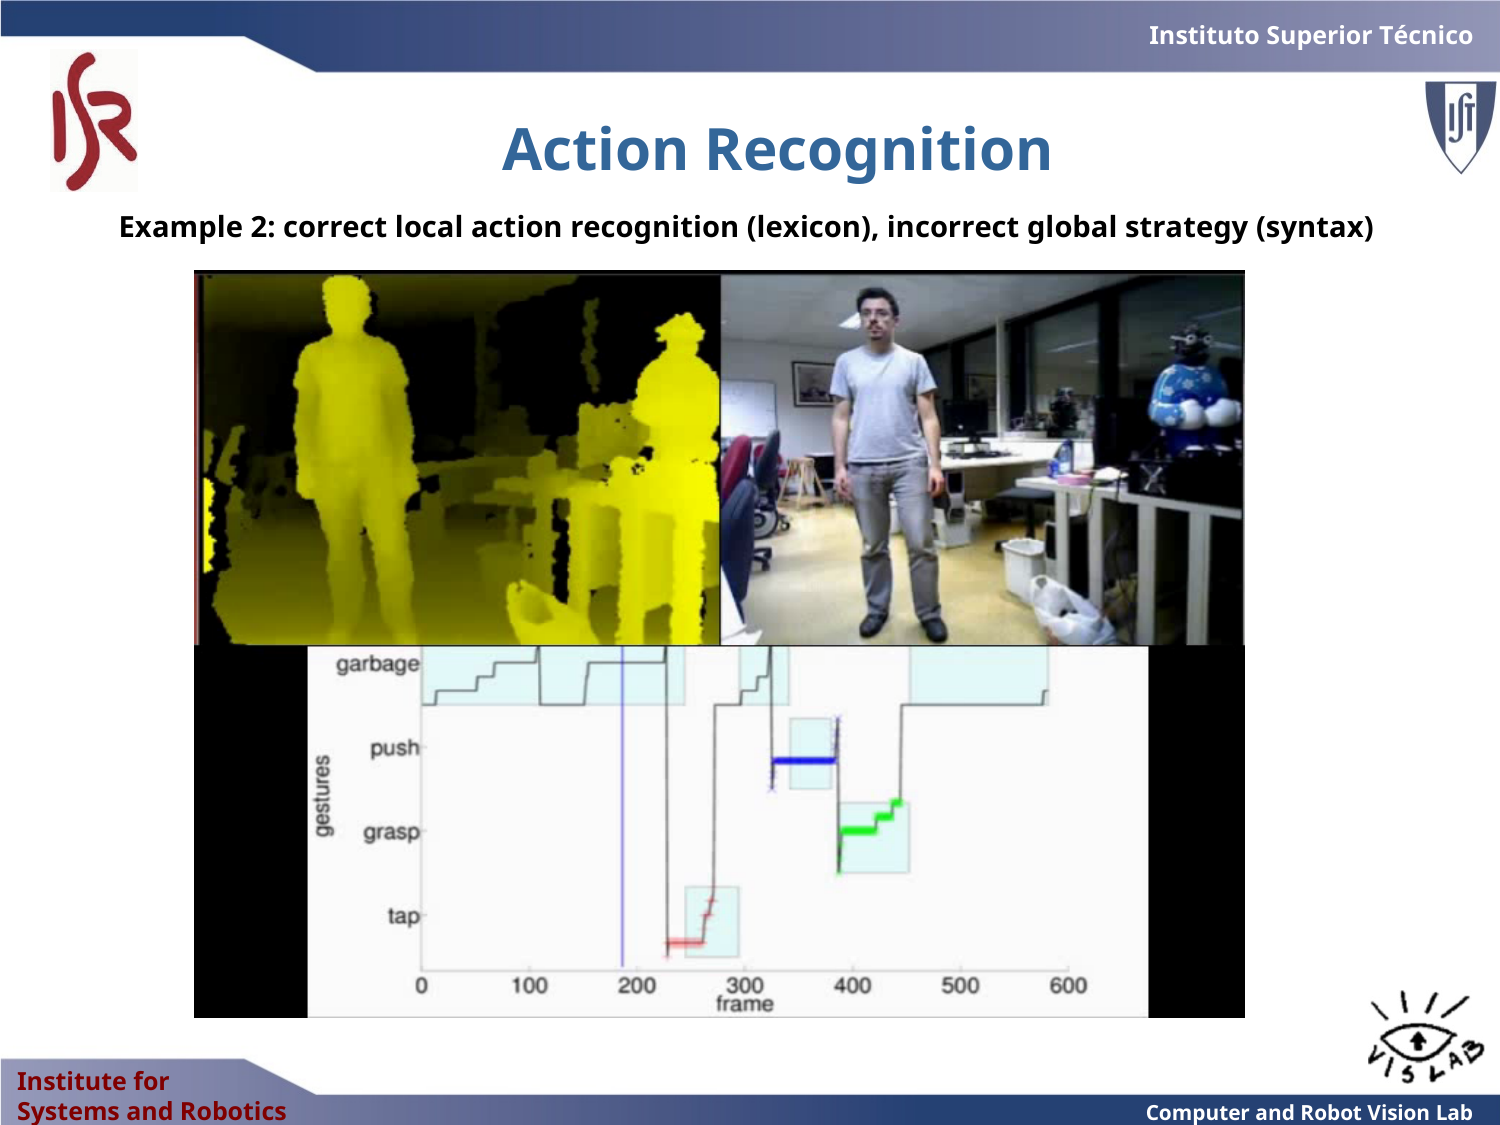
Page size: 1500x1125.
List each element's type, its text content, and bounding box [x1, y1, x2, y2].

text_box [193, 270, 1246, 1018]
text_box Action Recognition [227, 104, 1329, 162]
picture [0, 0, 1500, 1125]
text_box Example 2: correct local action recognition (lexicon), incorrect global strategy (syntax) [118, 162, 1438, 290]
